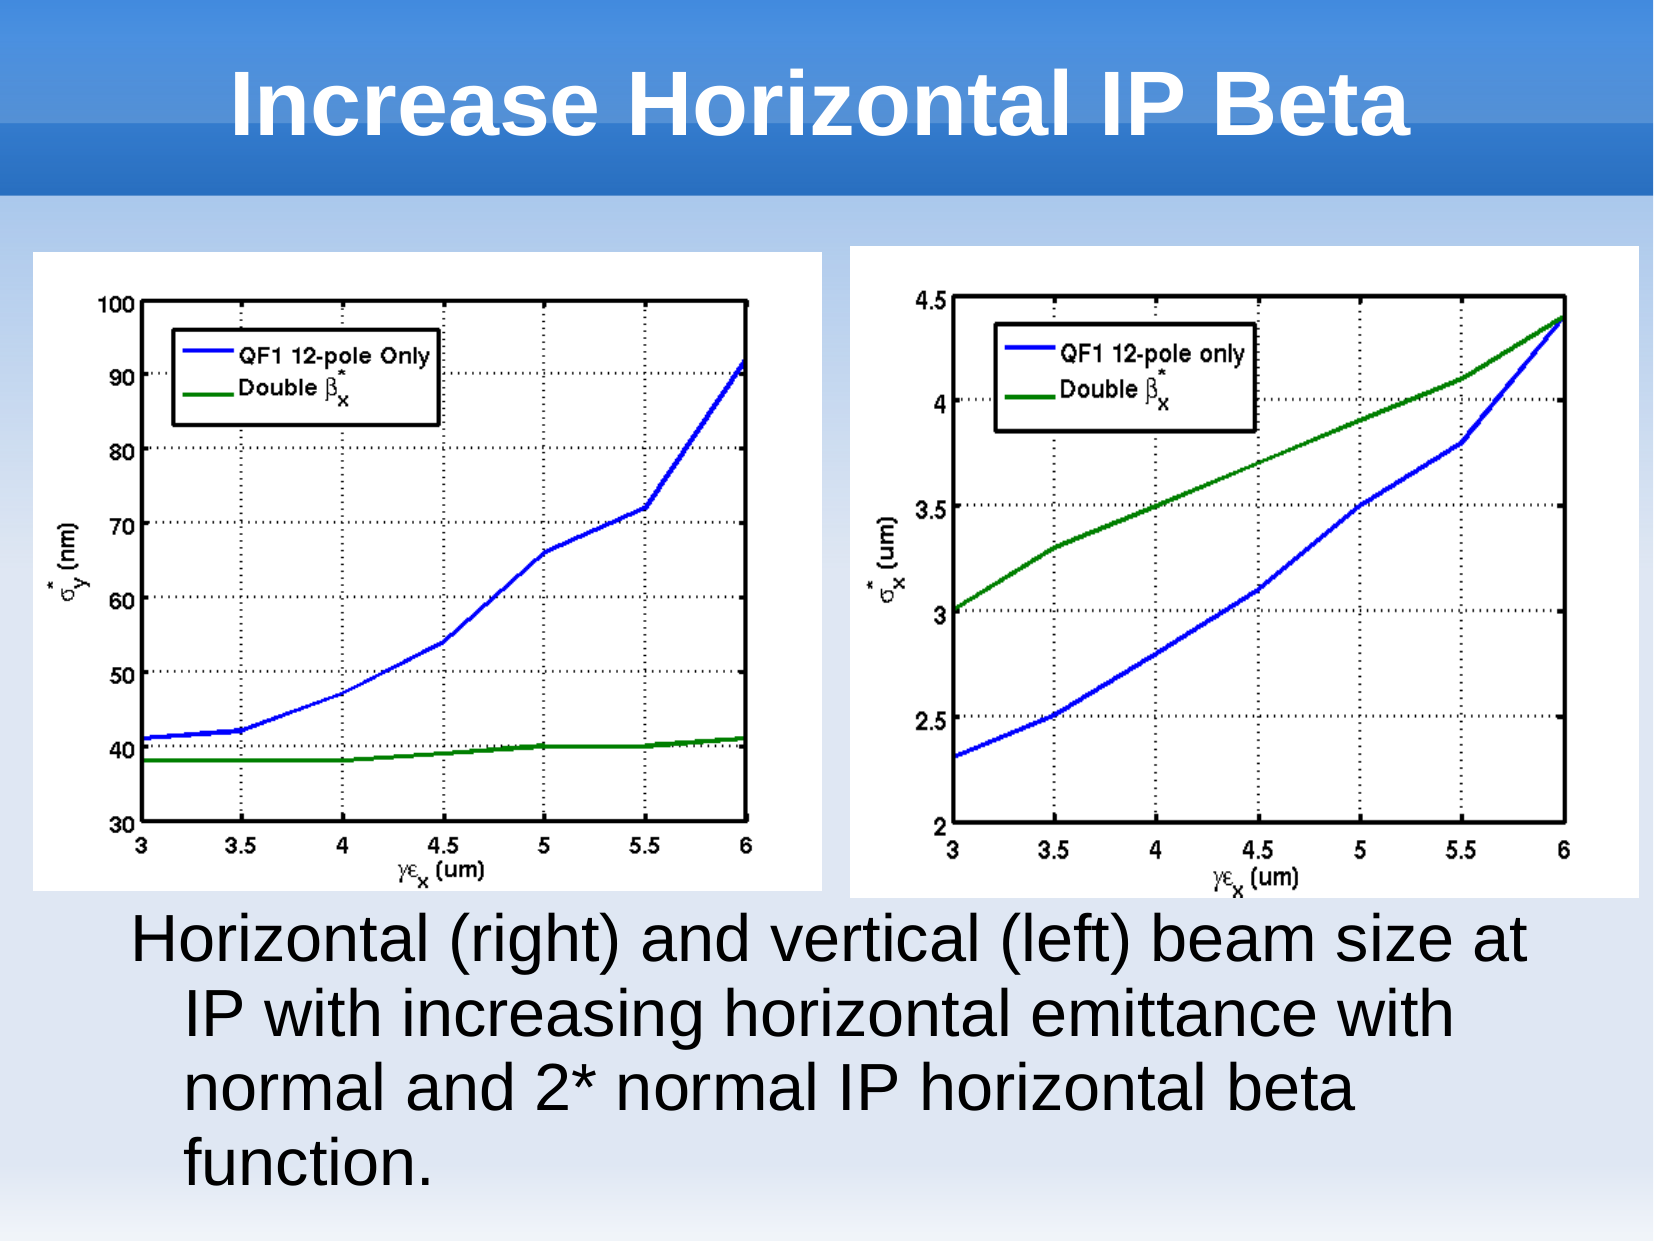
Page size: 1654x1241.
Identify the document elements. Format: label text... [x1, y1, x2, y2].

title Increase Horizontal IP Beta [76, 0, 1565, 208]
list Horizontal (right) and vertical (left) beam size at IP with increasing horizontal emittance with normal and 2* normal IP horizontal beta function. [112, 900, 1567, 1201]
picture [0, 0, 1654, 1241]
